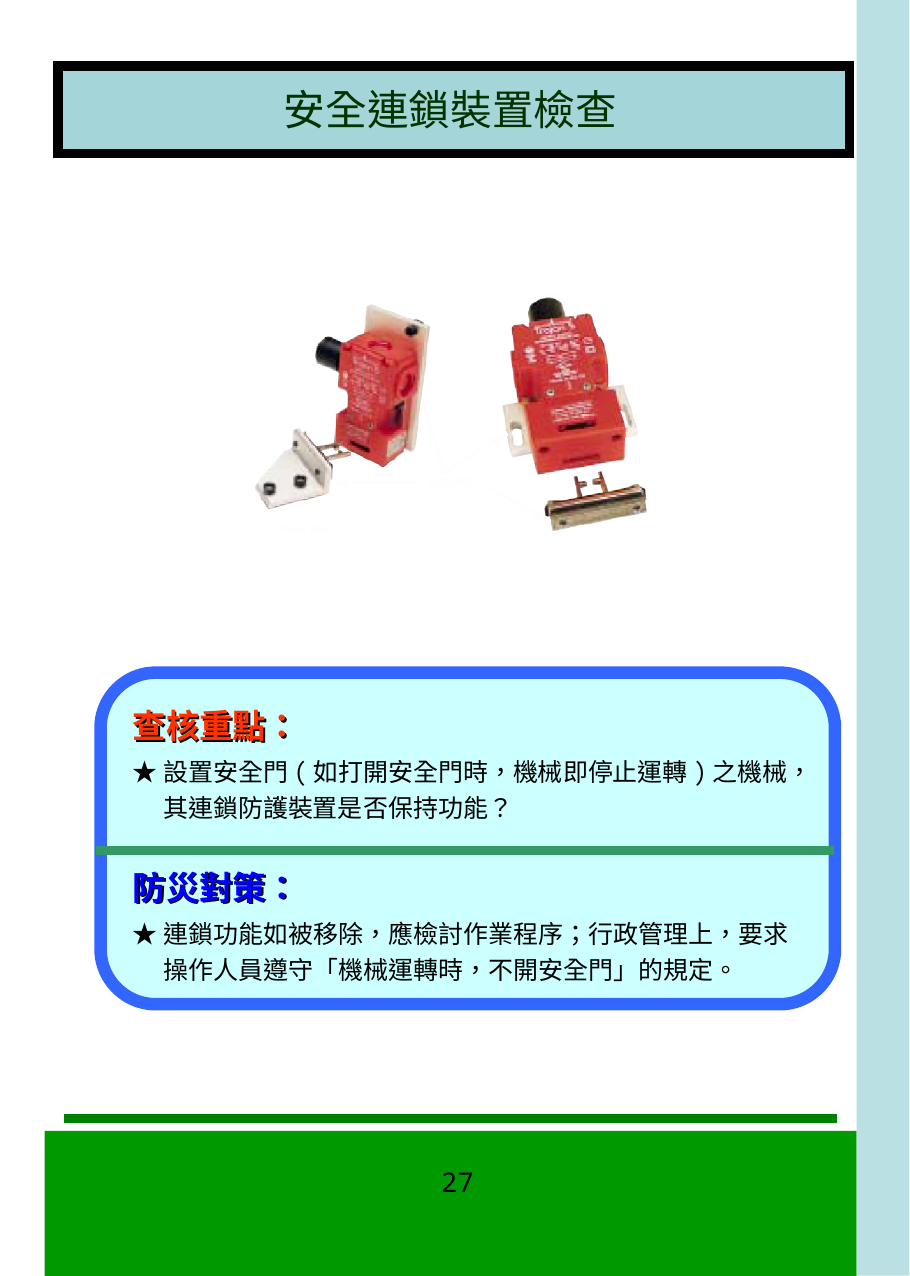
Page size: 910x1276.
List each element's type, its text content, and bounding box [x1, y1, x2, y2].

text_box 27 [422, 1157, 493, 1207]
text_box 查核重點： ★設置安全門(如打開安全門時，機械即停止運轉)之機械，其連鎖防護裝置是否保持功能？ 防災對策： ★連鎖功能如被移除，應檢討作業程序；行政管理上，要求操作人員遵守「機械運轉時，不開安全門」的規定。 [100, 672, 835, 1005]
text_box 安全連鎖裝置檢查 [232, 75, 669, 142]
picture [253, 295, 656, 532]
text_box [856, 0, 910, 1276]
